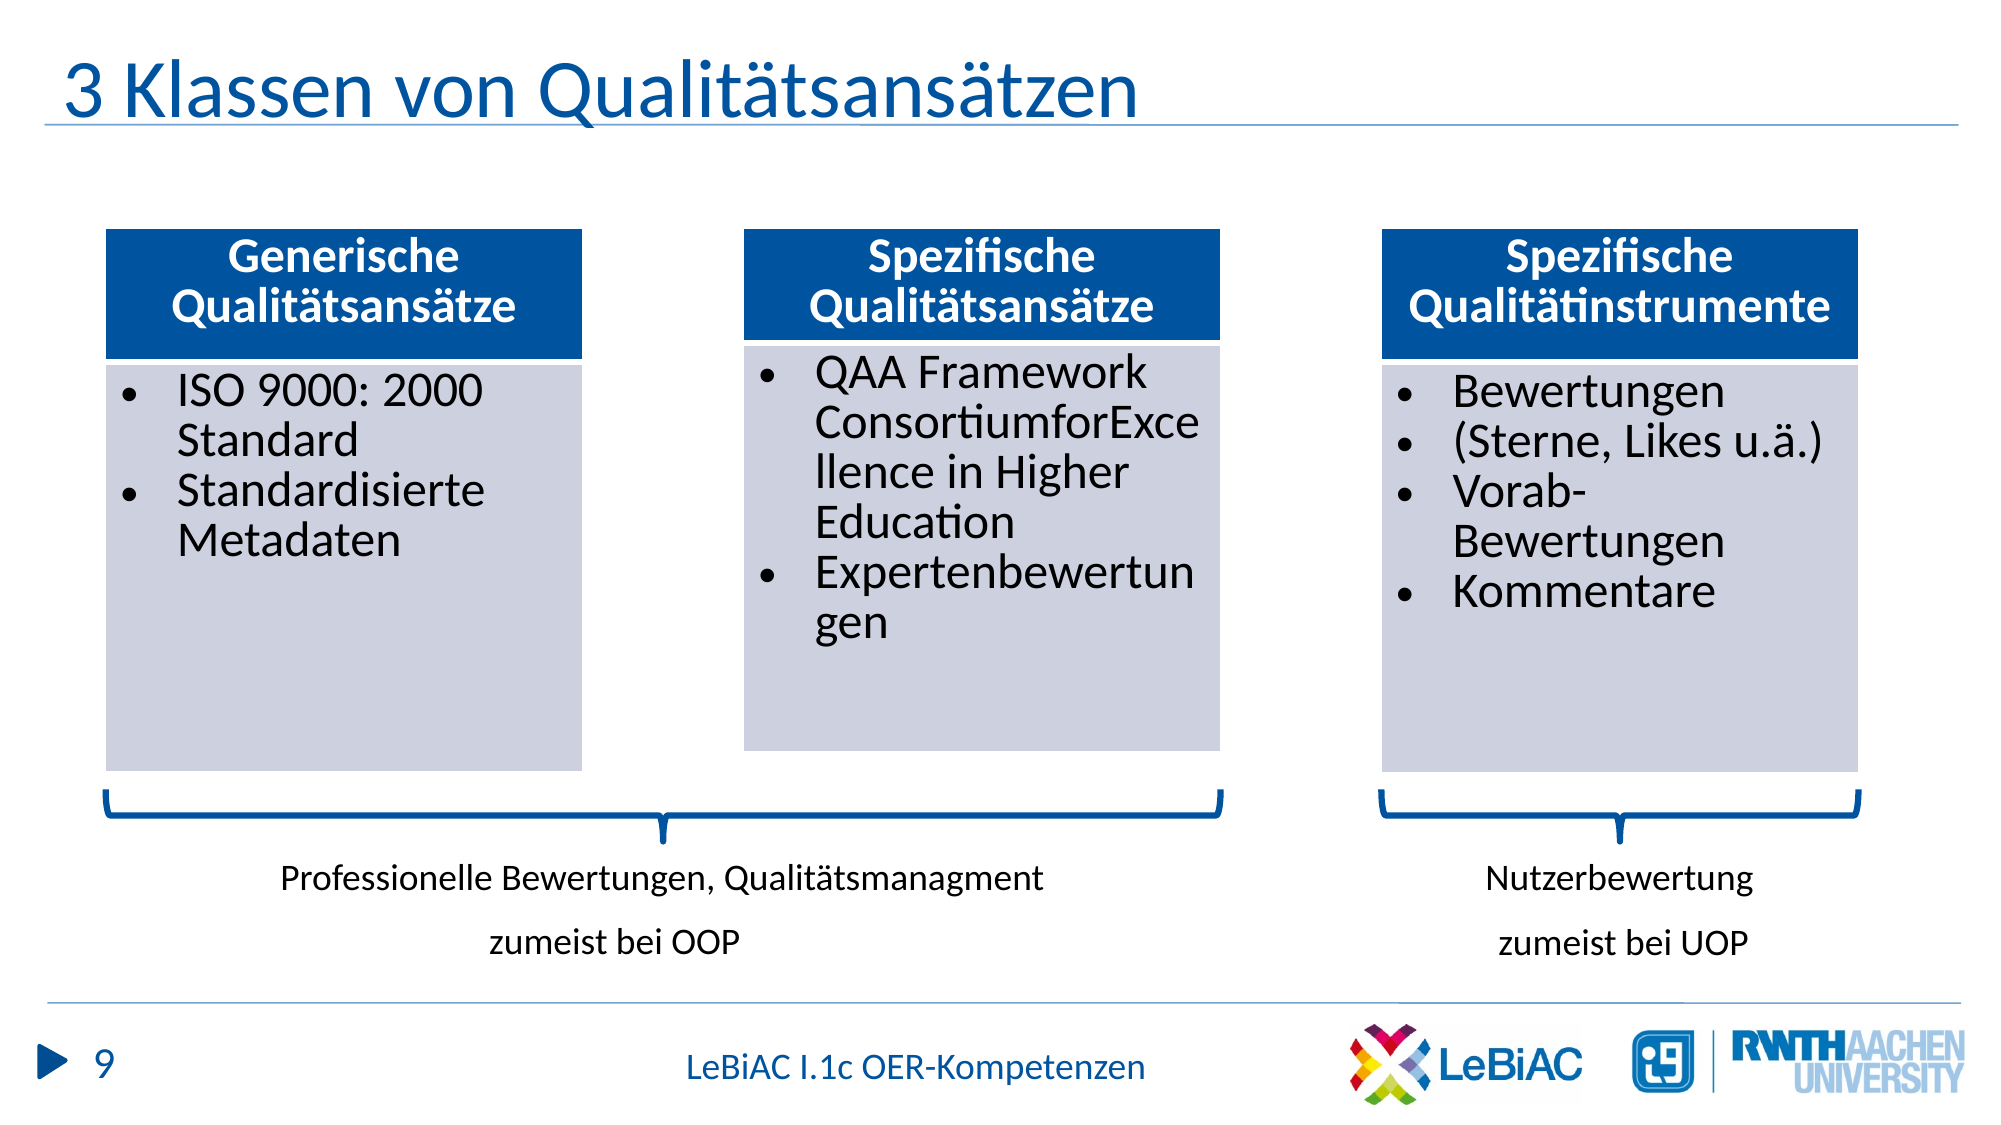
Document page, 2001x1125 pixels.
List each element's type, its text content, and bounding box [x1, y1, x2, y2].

picture [1350, 1024, 1582, 1105]
text_box zumeist bei OOP [465, 910, 756, 971]
title 3 Klassen von Qualitätsansätzen [47, 42, 1959, 125]
table_cell QAA Framework ConsortiumforExcellence in Higher Education Expertenbewertungen [744, 346, 1220, 751]
table_header Spezifische Qualitätsansätze [744, 229, 1220, 340]
table_header Generische Qualitätsansätze [106, 229, 582, 359]
table_cell Bewertungen (Sterne, Likes u.ä.) Vorab-Bewertungen Kommentare [1382, 365, 1858, 772]
text_box Nutzerbewertung [1470, 845, 1769, 906]
text_box zumeist bei UOP [1475, 910, 1764, 971]
table_cell ISO 9000: 2000 Standard Standardisierte Metadaten [106, 365, 582, 771]
picture [1631, 1028, 1966, 1094]
table_header Spezifische Qualitätinstrumente [1382, 229, 1858, 359]
text_box Professionelle Bewertungen, Qualitätsmanagment [265, 845, 1061, 906]
